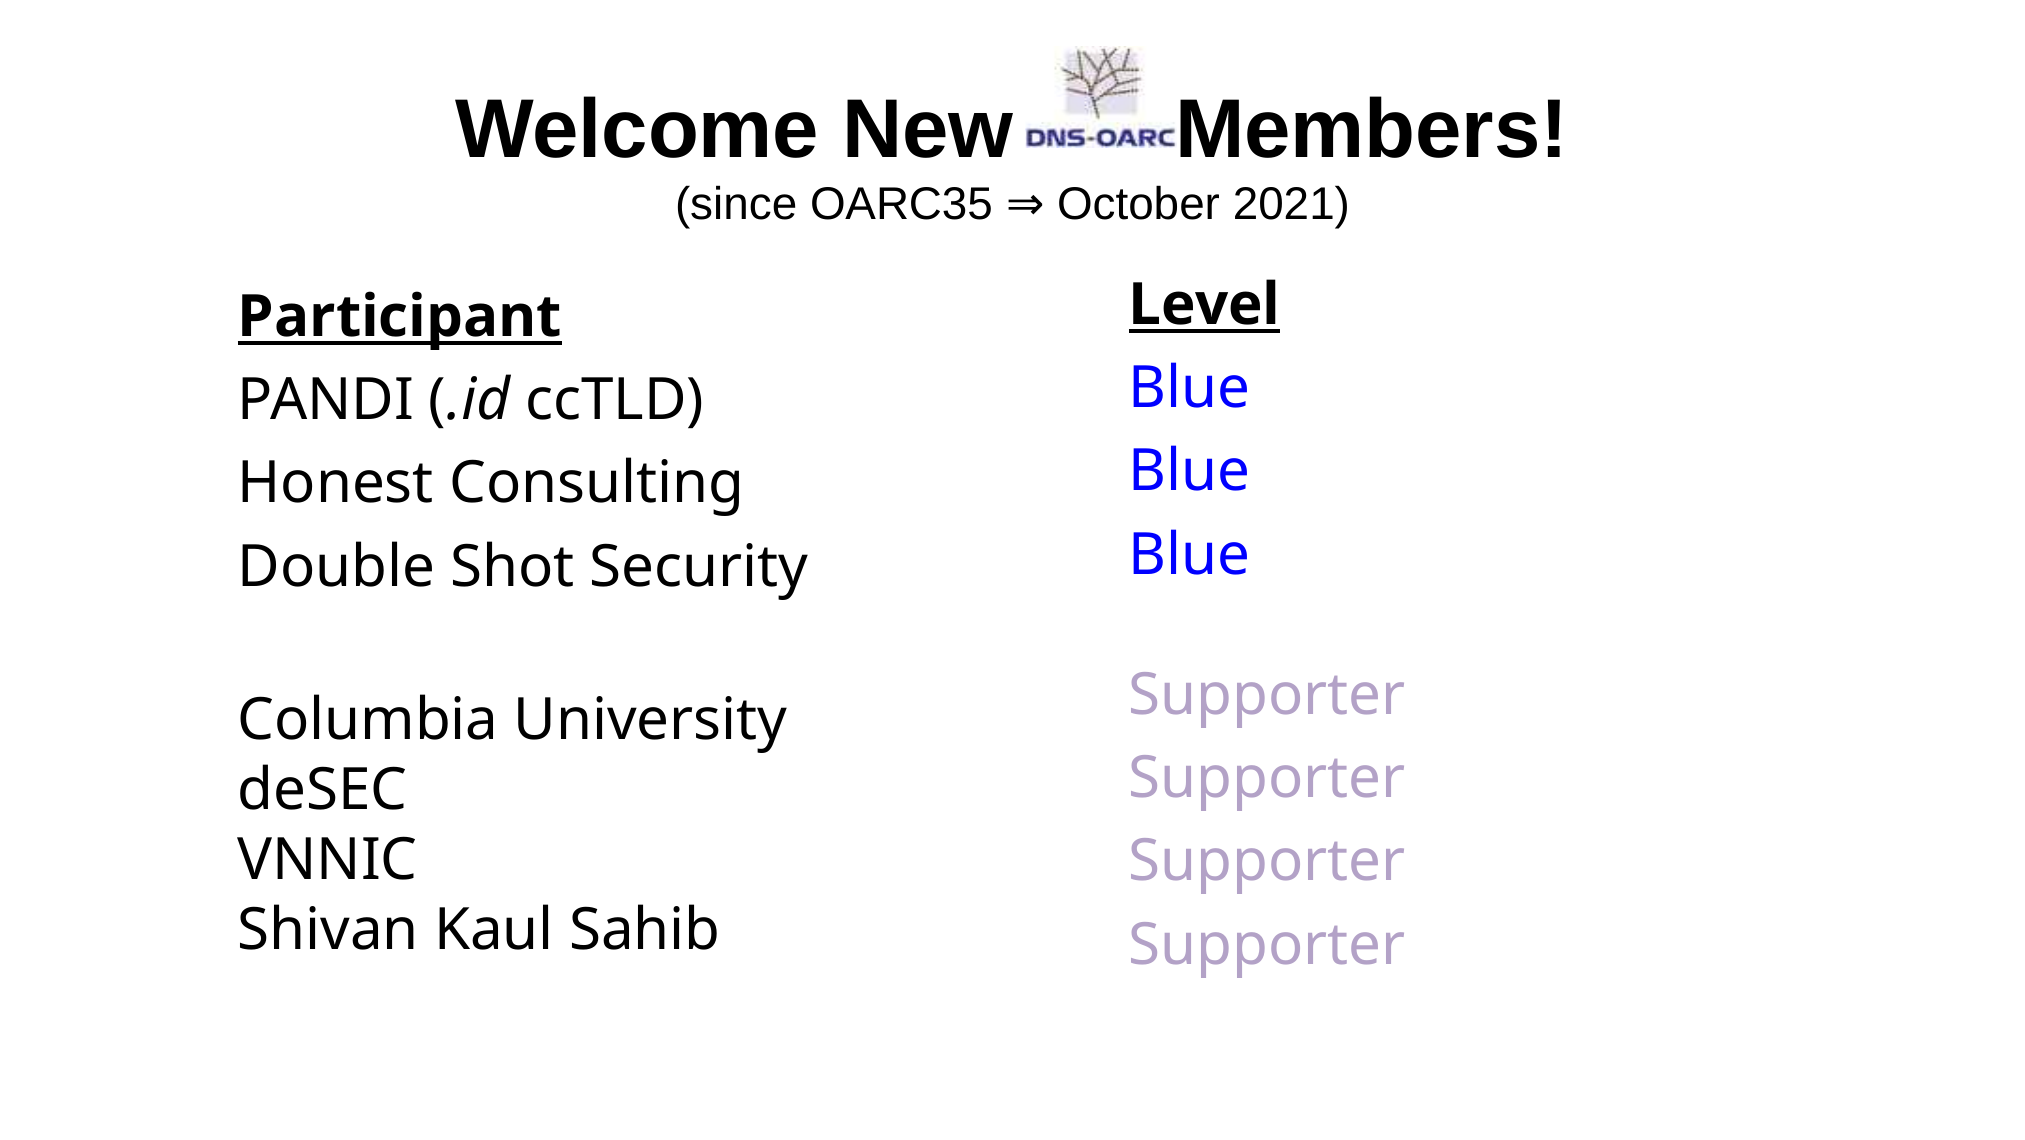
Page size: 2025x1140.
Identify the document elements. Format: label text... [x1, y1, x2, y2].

list Participant PANDI (.id ccTLD) Honest Consulting Double Shot Security Columbia University deSEC VNNIC Shivan Kaul Sahib [222, 278, 1163, 1115]
list Level Blue Blue Blue Supporter Supporter Supporter Supporter [1163, 258, 1965, 1055]
title Welcome New Members! (since OARC35 ⇒ October 2021) [101, 24, 1924, 278]
picture [1025, 46, 1177, 148]
